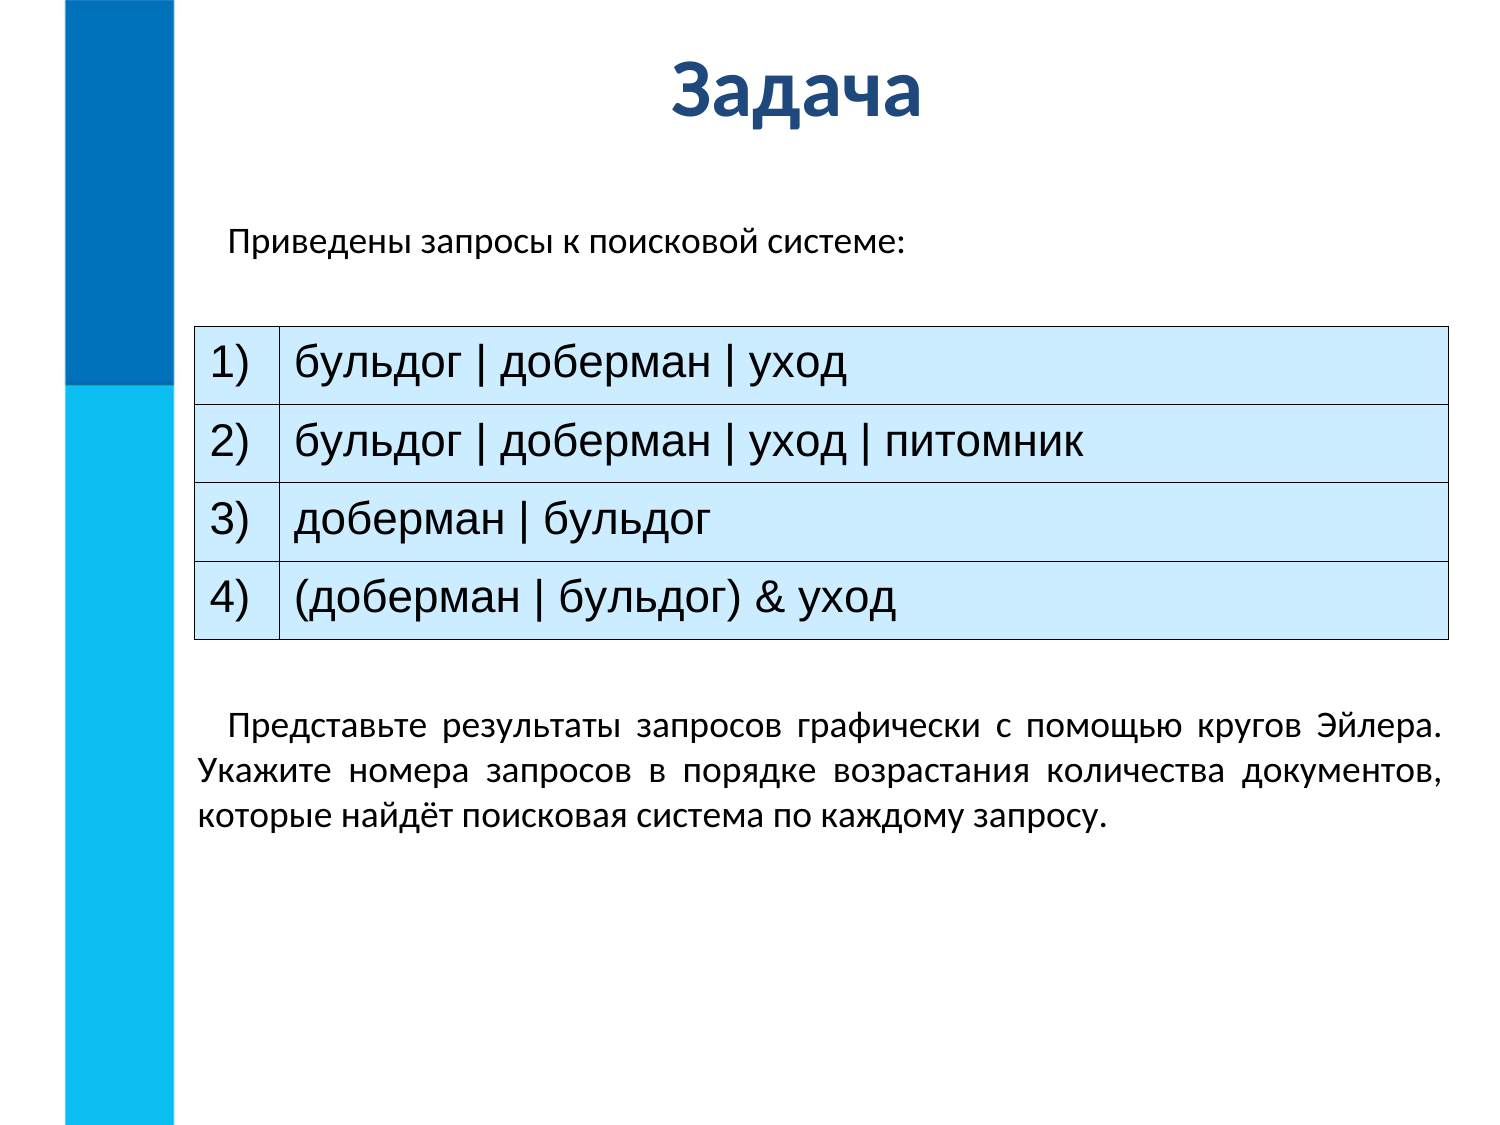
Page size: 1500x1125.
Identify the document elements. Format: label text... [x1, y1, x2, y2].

table_header 1) [195, 327, 279, 404]
table_cell 3) [195, 483, 279, 561]
table_cell бульдог | доберман | уход | питомник [280, 405, 1448, 482]
table_cell (доберман | бульдог) & уход [280, 562, 1448, 639]
text_box Задача [171, 30, 1425, 135]
text_box Приведены запросы к поисковой системе: [183, 207, 1459, 269]
picture [0, 0, 1500, 1125]
table_cell 2) [195, 405, 279, 482]
text_box Представьте результаты запросов графически с помощью кругов Эйлера. Укажите номера запросов в порядке возрастания количества документов, которые найдёт поисковая система по каждому запросу. [183, 692, 1459, 843]
table_header бульдог | доберман | уход [280, 327, 1448, 404]
table_cell доберман | бульдог [280, 483, 1448, 561]
table_cell 4) [195, 562, 279, 639]
